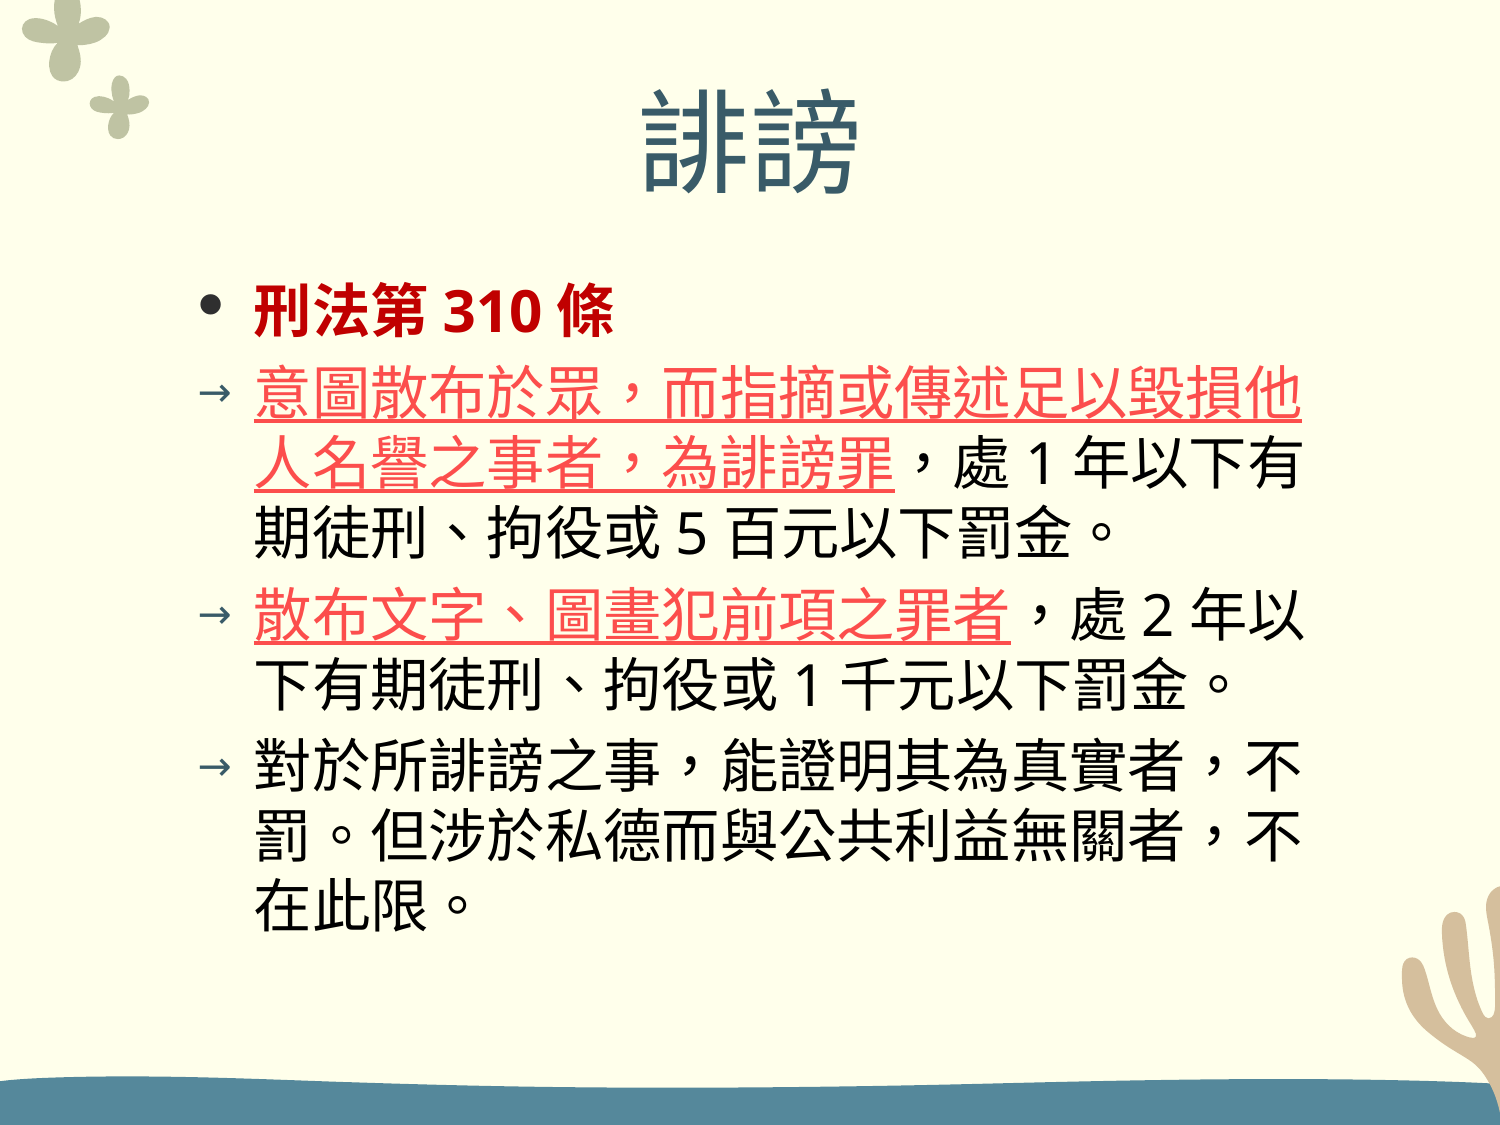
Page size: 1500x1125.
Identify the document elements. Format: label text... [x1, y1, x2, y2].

list 刑法第310條 意圖散布於眾，而指摘或傳述足以毀損他人名譽之事者，為誹謗罪，處1年以下有期徒刑、拘役或5百元以下罰金。 散布文字、圖畫犯前項之罪者，處2年以下有期徒刑、拘役或1千元以下罰金。 對於所誹謗之事，能證明其為真實者，不罰。但涉於私德而與公共利益無關者，不在此限。 [183, 267, 1341, 976]
text_box [89, 75, 150, 140]
text_box [0, 886, 1500, 1125]
title 誹謗 [75, 45, 1425, 233]
text_box [21, 0, 110, 82]
